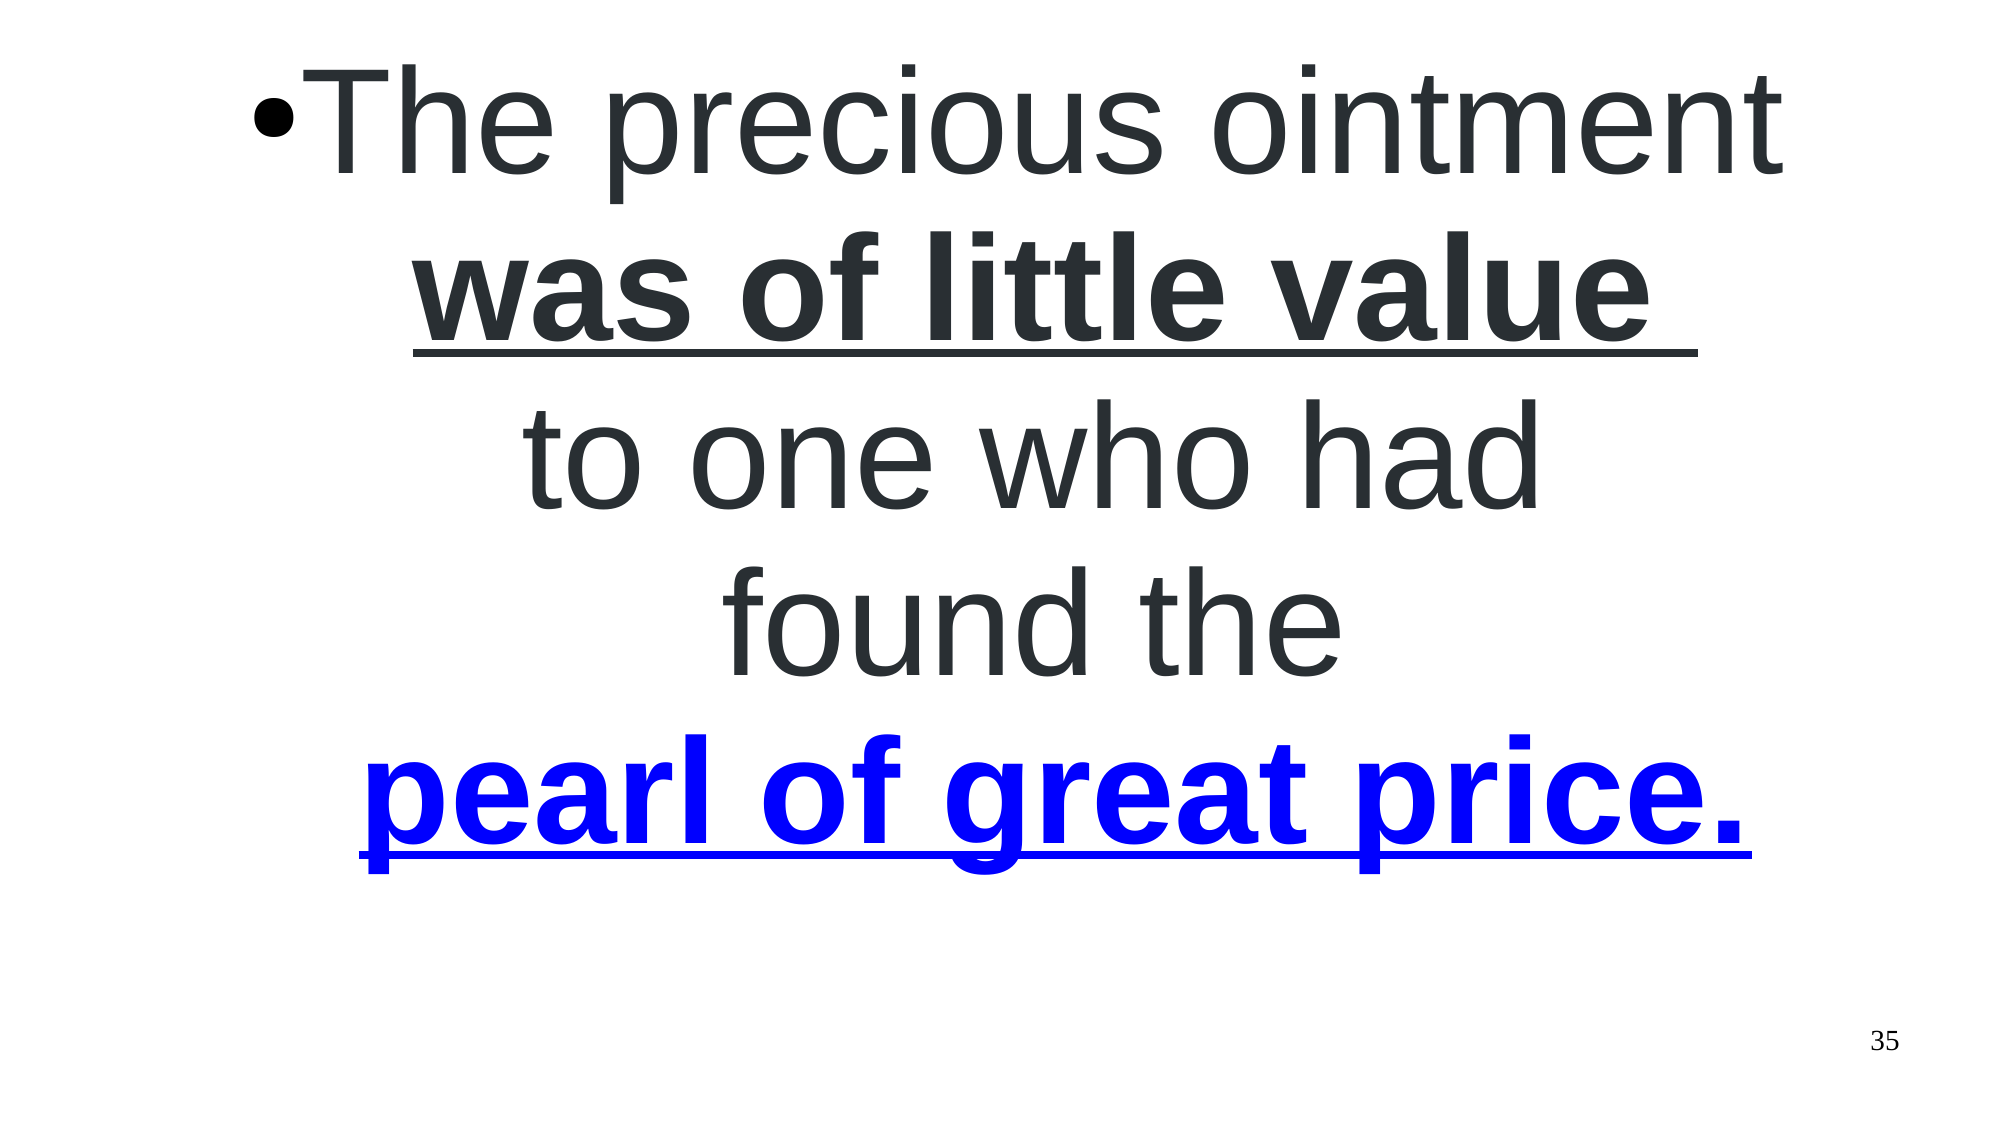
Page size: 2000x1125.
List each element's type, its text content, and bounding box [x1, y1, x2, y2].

list The precious ointment was of little value to one who had found the pearl of great price. [37, 37, 1988, 1088]
